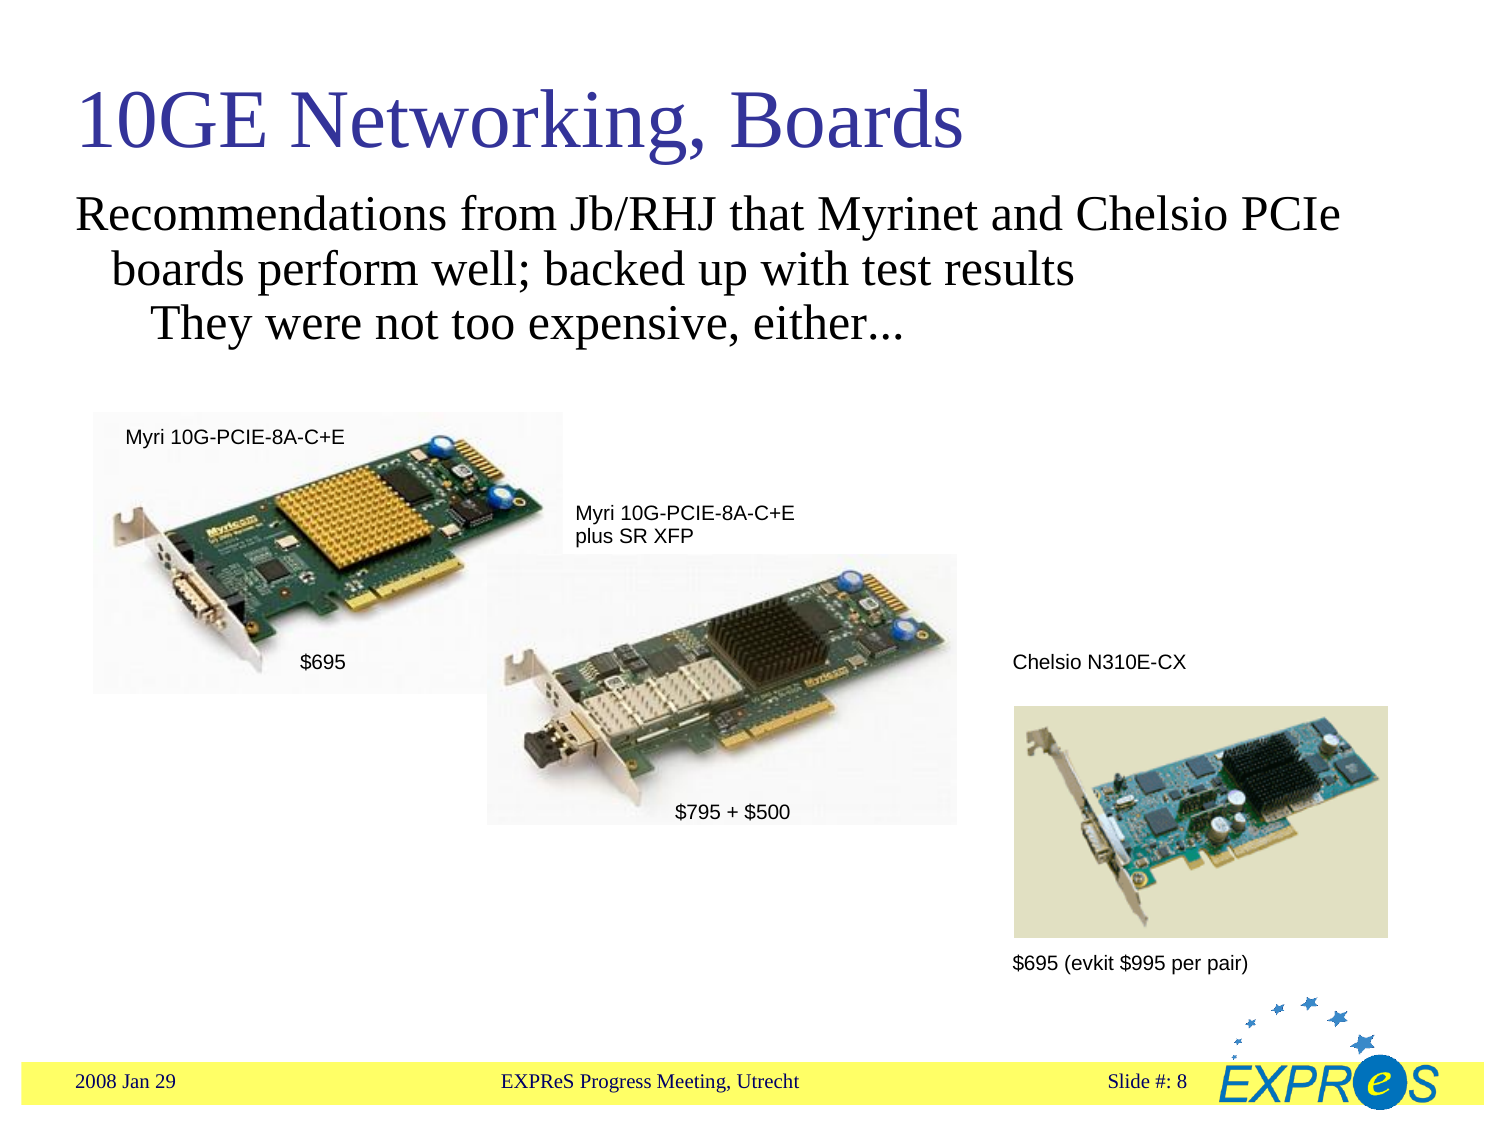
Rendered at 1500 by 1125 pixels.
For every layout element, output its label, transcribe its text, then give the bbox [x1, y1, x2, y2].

text_box $795 + $500 [675, 801, 826, 833]
text_box Chelsio N310E-CX [1012, 651, 1238, 683]
picture [21, 994, 1500, 1113]
text_box Myri 10G-PCIE-8A-C+E plus SR XFP [575, 501, 826, 564]
picture [1014, 706, 1388, 938]
text_box $695 (evkit $995 per pair) [1012, 951, 1263, 983]
list Recommendations from Jb/RHJ that Myrinet and Chelsio PCIe boards perform well; backed up with test results They were not too expensive, either... [75, 187, 1425, 1038]
picture [93, 412, 957, 826]
title 10GE Networking, Boards [75, 63, 1425, 179]
text_box Myri 10G-PCIE-8A-C+E [125, 426, 376, 458]
text_box $695 [300, 651, 413, 683]
